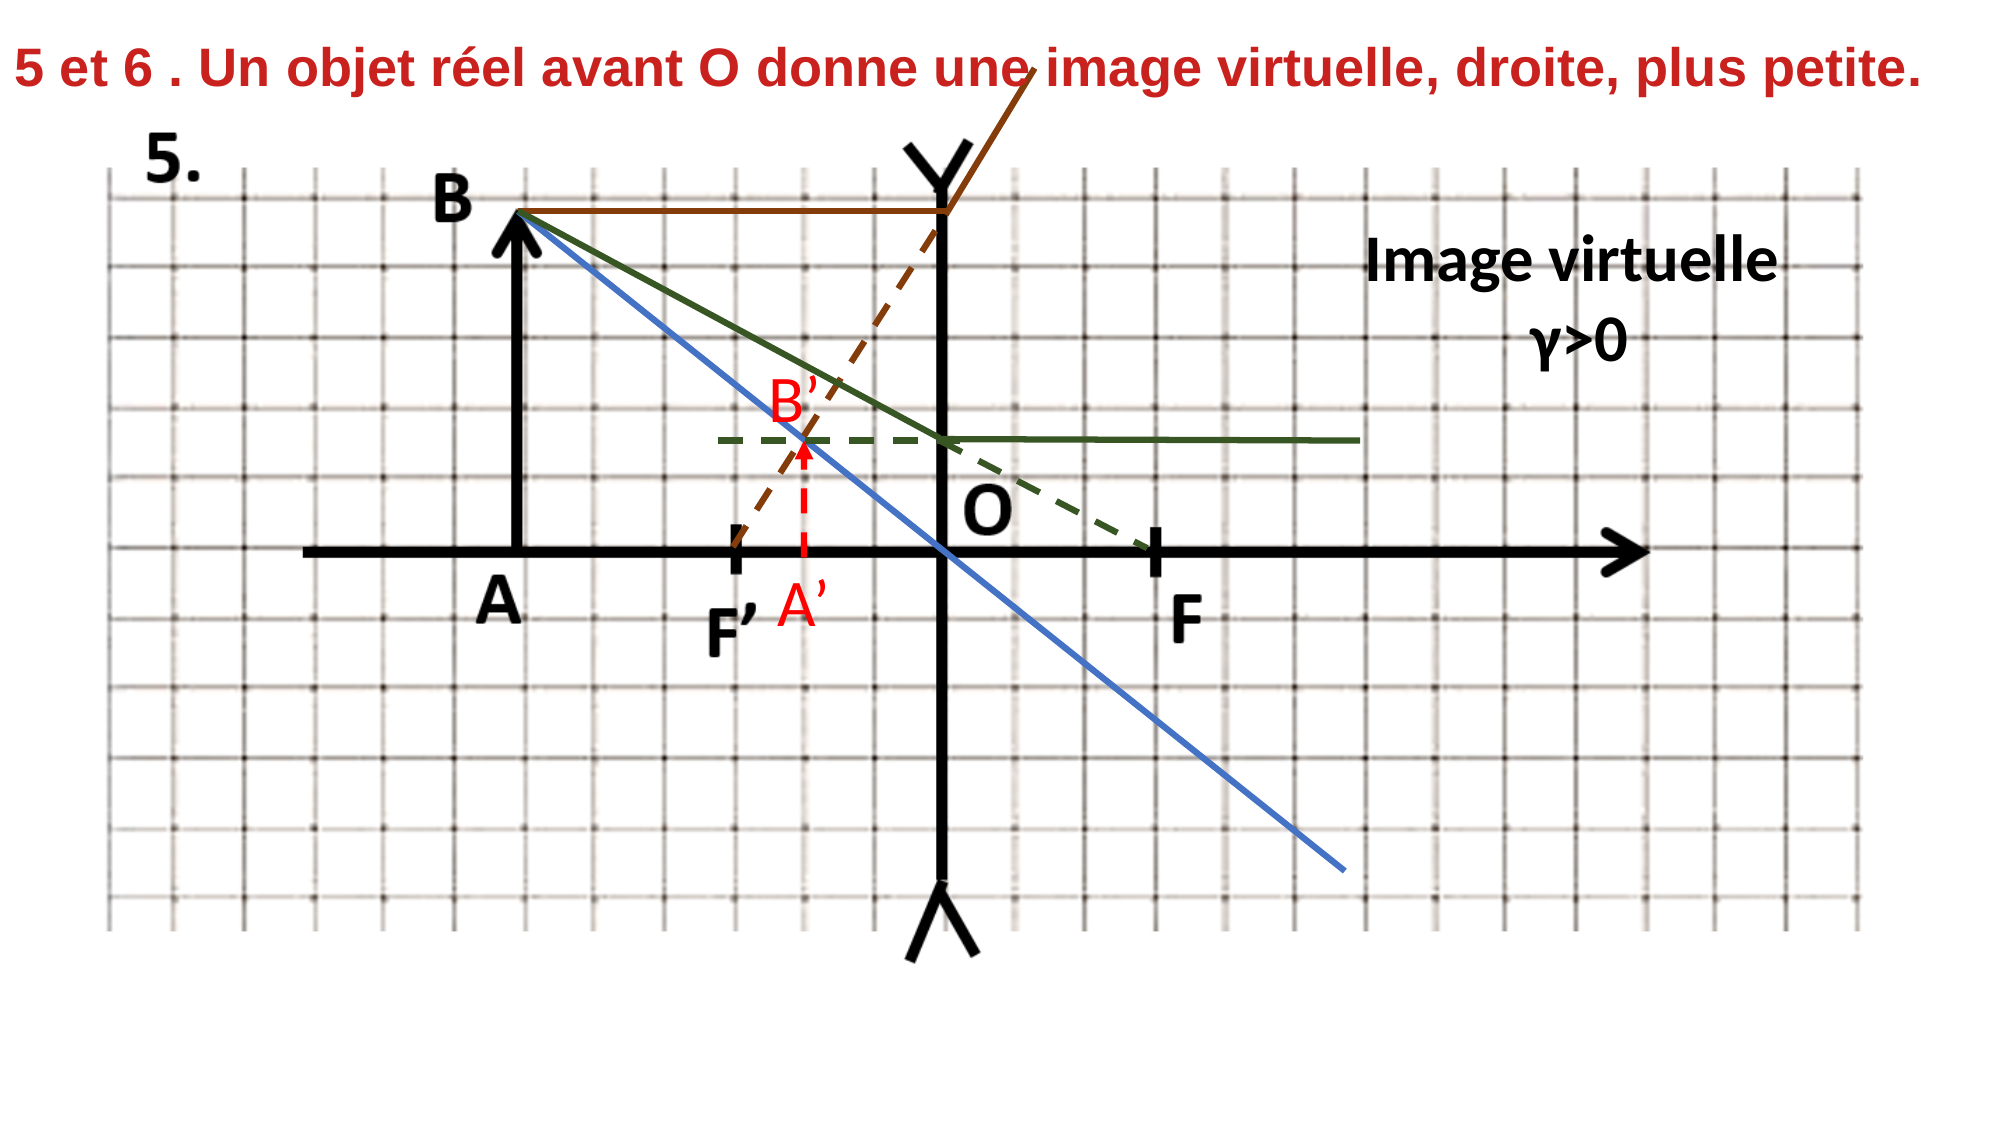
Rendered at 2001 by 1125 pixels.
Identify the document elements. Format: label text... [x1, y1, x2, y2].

text_box Image virtuelle γ>0 [1349, 206, 1810, 382]
text_box 5 et 6 . Un objet réel avant O donne une image virtuelle, droite, plus petite. [0, 29, 1979, 166]
picture [555, 235, 764, 393]
text_box B’ [753, 348, 836, 444]
text_box A’ [762, 552, 846, 647]
picture [101, 166, 1881, 969]
